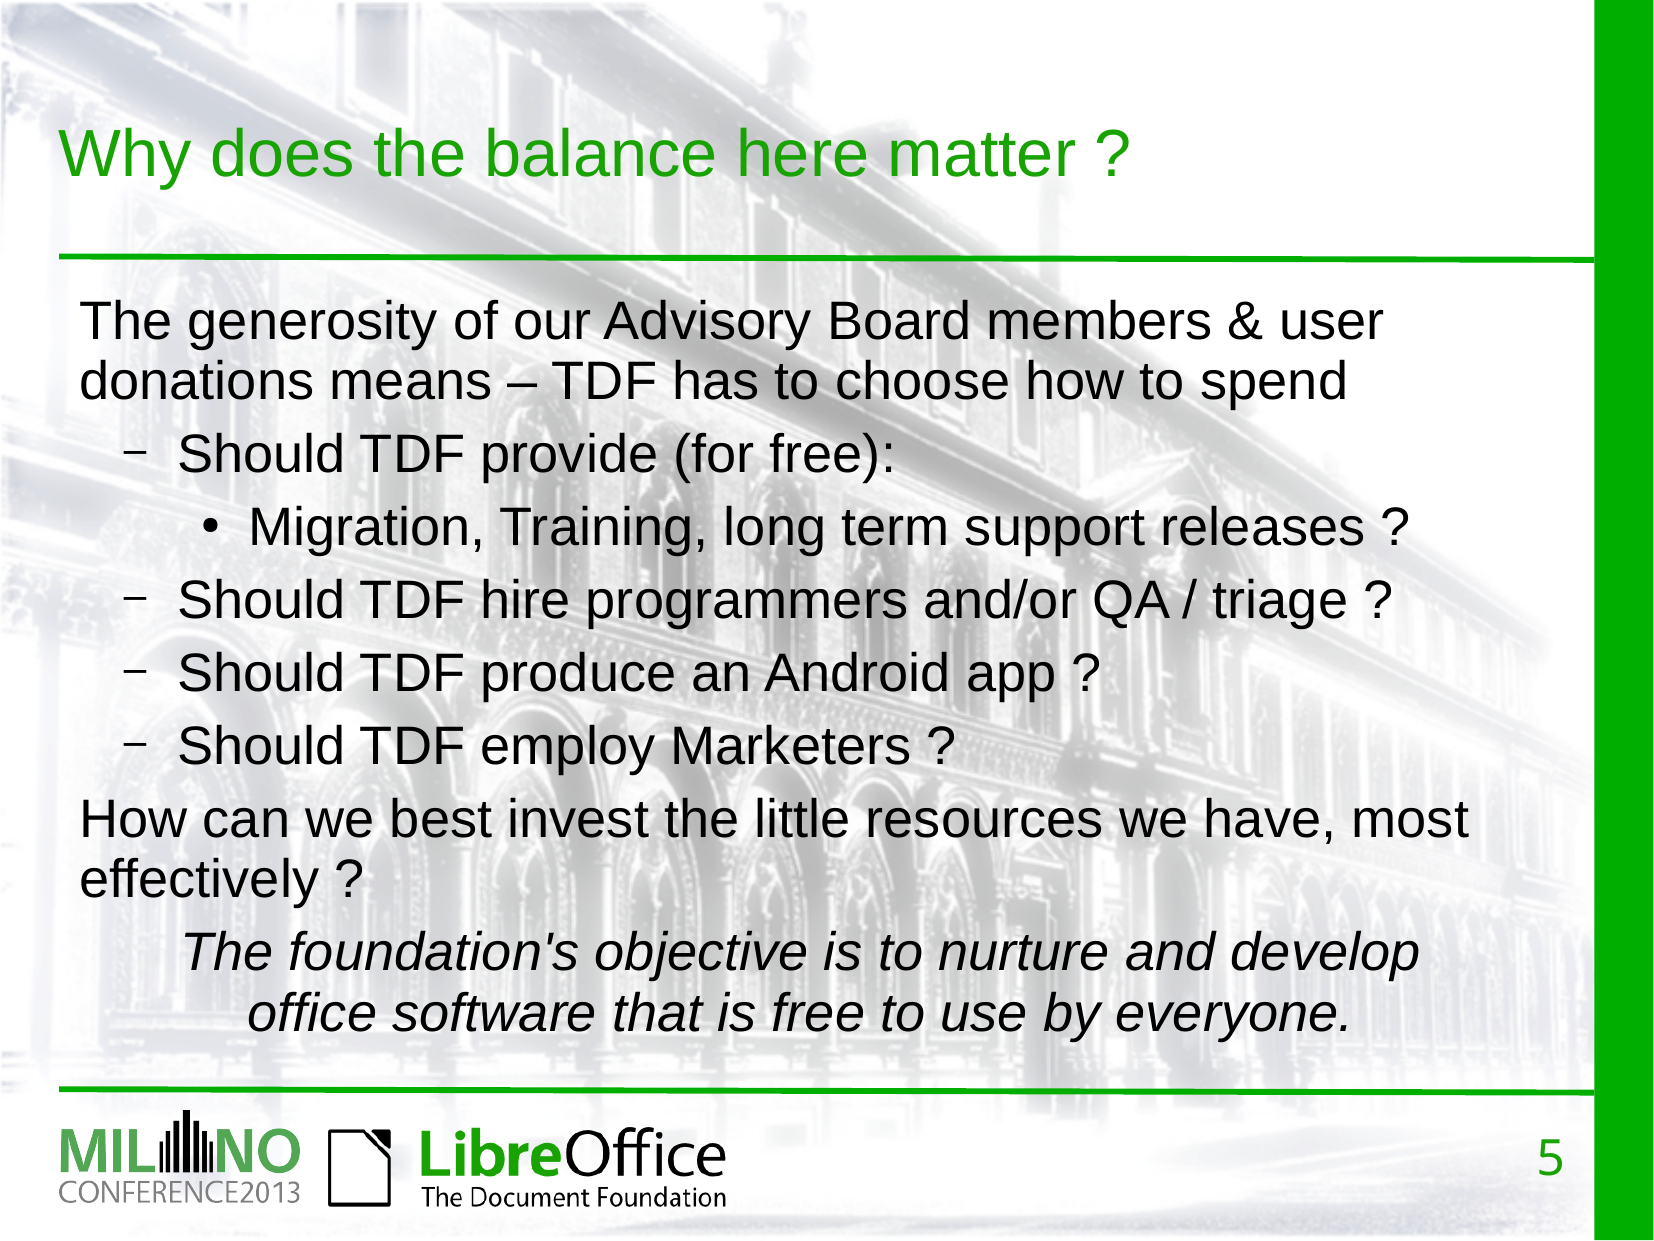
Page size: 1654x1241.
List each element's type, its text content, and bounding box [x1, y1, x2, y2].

list The generosity of our Advisory Board members & user donations means – TDF has to choose how to spend Should TDF provide (for free): Migration, Training, long term support releases ? Should TDF hire programmers and/or QA / triage ? Should TDF produce an Android app ? Should TDF employ Marketers ? How can we best invest the little resources we have, most effectively ? The foundation's objective is to nurture and develop office software that is free to use by everyone. [35, 290, 1524, 1043]
picture [0, 1, 1594, 1241]
title Why does the balance here matter ? [59, 49, 1548, 257]
